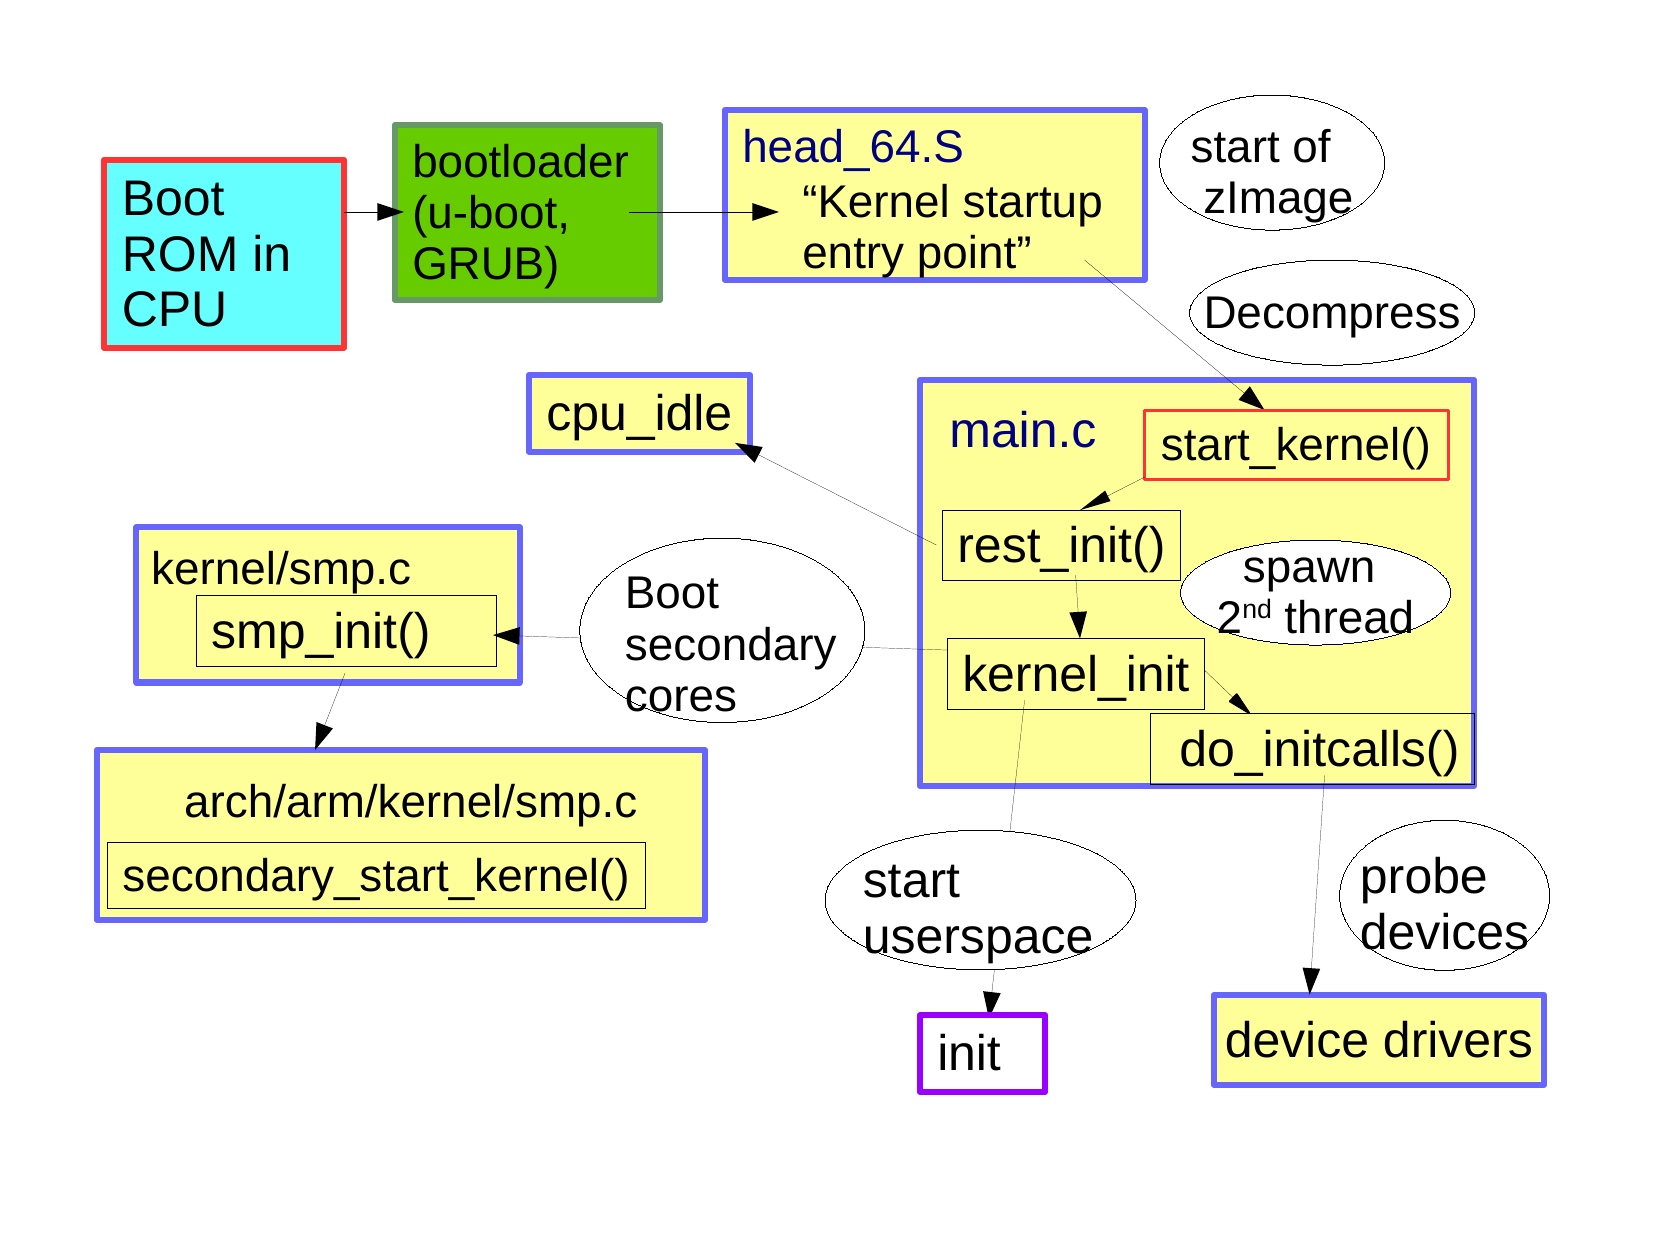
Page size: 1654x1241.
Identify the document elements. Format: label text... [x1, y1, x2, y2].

text_box start_kernel() [1144, 410, 1449, 480]
text_box [852, 592, 865, 669]
text_box rest_init() [942, 510, 1181, 576]
text_box do_initcalls() [1150, 713, 1475, 776]
text_box head_64.S [724, 110, 1145, 280]
text_box [136, 527, 520, 633]
text_box bootloader (u-boot, GRUB) [394, 125, 660, 276]
text_box “Kernel startup entry point” [787, 168, 1118, 270]
text_box [825, 863, 848, 937]
text_box [919, 380, 1259, 649]
text_box [948, 701, 1024, 709]
text_box [630, 538, 815, 560]
text_box [1325, 776, 1474, 784]
text_box [579, 573, 610, 688]
text_box [887, 830, 1074, 844]
text_box [943, 576, 1075, 580]
text_box start of zImage [1175, 113, 1369, 215]
text_box [644, 704, 808, 723]
text_box kernel_init [947, 638, 1205, 701]
text_box start userspace [848, 844, 1113, 956]
text_box smp_init() [196, 595, 497, 658]
text_box Boot ROM in CPU [103, 159, 344, 322]
text_box [887, 956, 1074, 970]
text_box [919, 650, 1023, 786]
text_box [96, 749, 705, 920]
text_box [197, 658, 496, 666]
text_box device drivers [1213, 994, 1544, 1085]
text_box [1024, 701, 1204, 709]
text_box spawn 2nd thread [1180, 540, 1451, 646]
text_box [654, 704, 666, 708]
text_box [1076, 576, 1180, 580]
text_box [1077, 380, 1475, 713]
text_box Decompress [1189, 260, 1475, 366]
text_box kernel/smp.c [136, 535, 497, 596]
text_box init [919, 1015, 1046, 1084]
text_box main.c [934, 395, 1112, 457]
text_box secondary_start_kernel() [107, 842, 646, 901]
text_box [1151, 776, 1324, 784]
text_box arch/arm/kernel/smp.c [169, 768, 653, 829]
text_box [1016, 672, 1323, 786]
text_box probe devices [1345, 840, 1545, 950]
text_box Boot secondary cores [610, 560, 852, 704]
text_box cpu_idle [528, 375, 751, 443]
text_box [1113, 863, 1137, 937]
text_box [136, 596, 520, 683]
